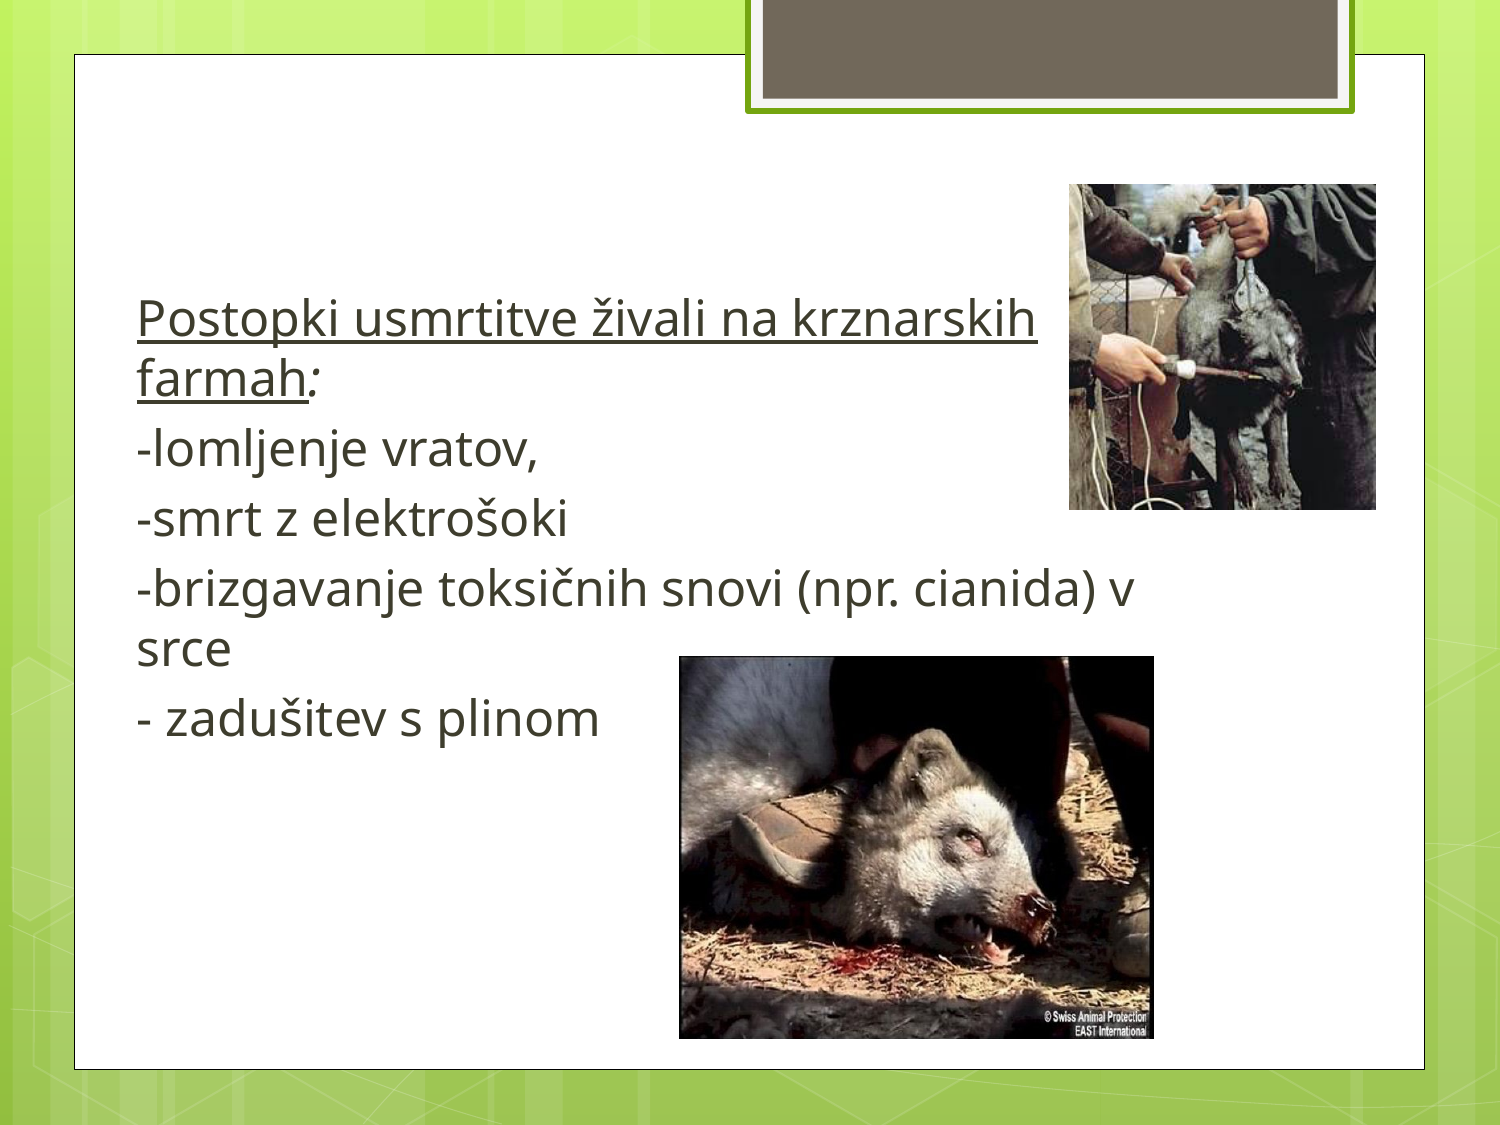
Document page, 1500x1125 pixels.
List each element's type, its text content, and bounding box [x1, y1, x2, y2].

list Postopki usmrtitve živali na krznarskih farmah: -lomljenje vratov, -smrt z elektrošoki -brizgavanje toksičnih snovi (npr. cianida) v srce - zadušitev s plinom [110, 278, 1223, 799]
picture [1069, 184, 1376, 510]
picture [679, 656, 1154, 1040]
